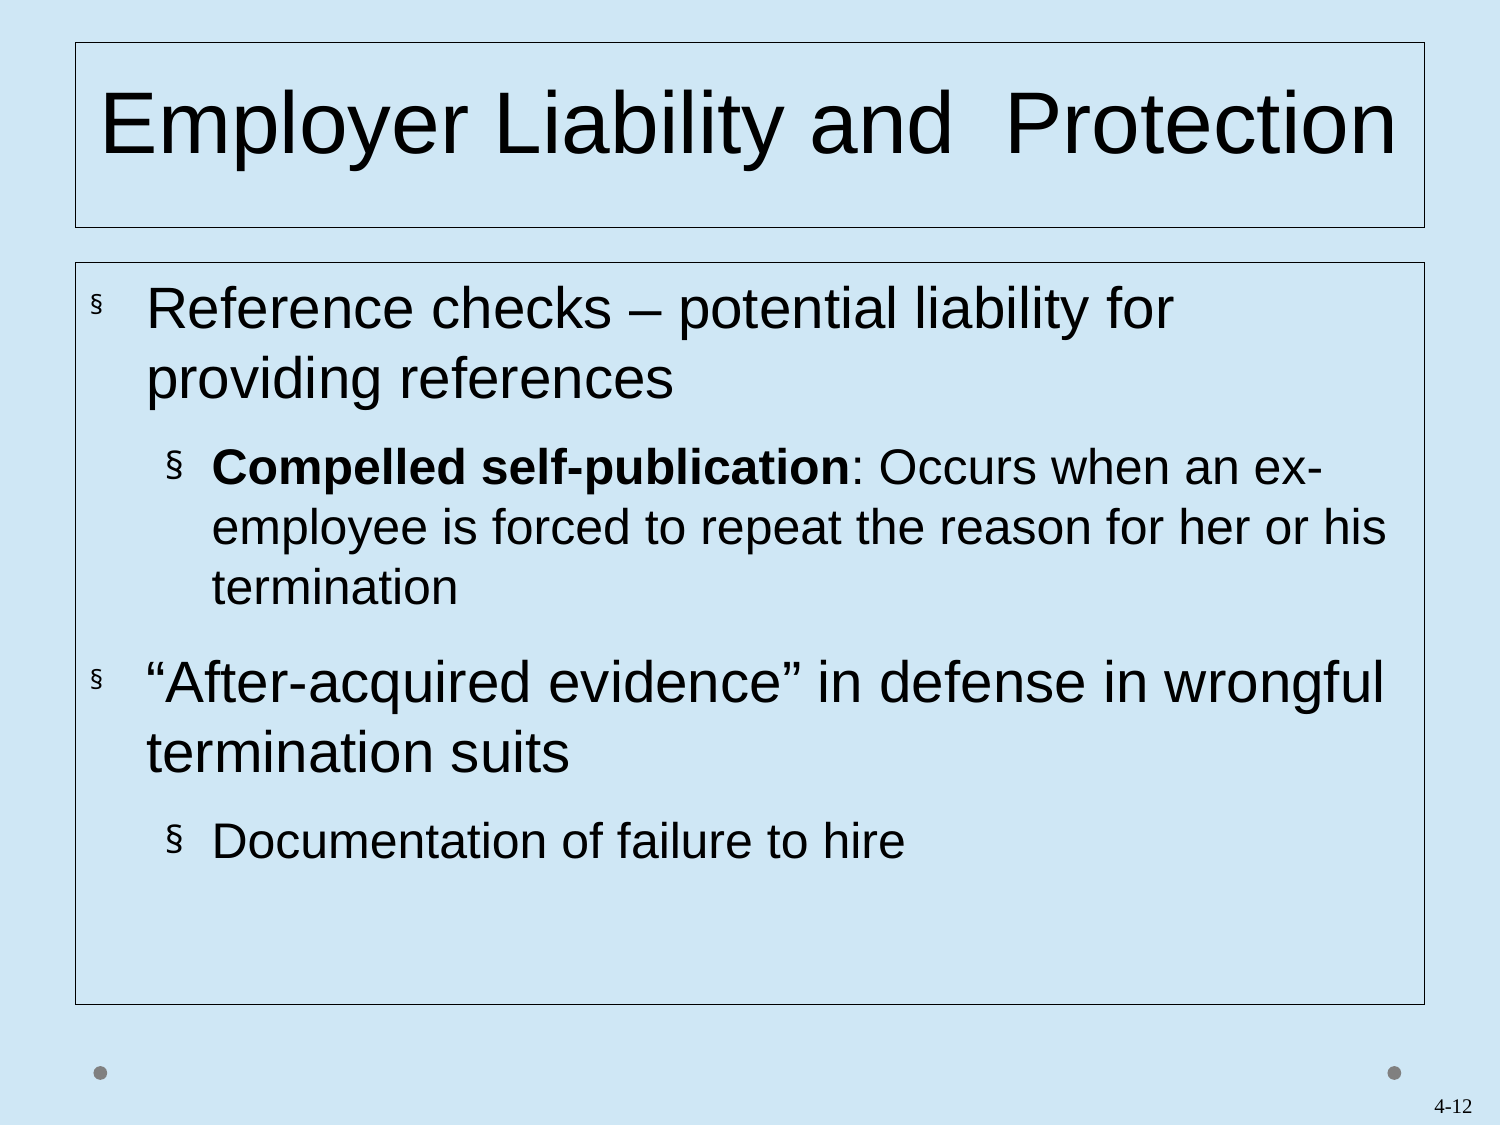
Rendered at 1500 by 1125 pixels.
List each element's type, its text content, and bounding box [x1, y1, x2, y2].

title Employer Liability and Protection [75, 42, 1425, 228]
list Reference checks – potential liability for providing references Compelled self-publication: Occurs when an ex-employee is forced to repeat the reason for her or his termination “After-acquired evidence” in defense in wrongful termination suits Documentation of failure to hire [75, 262, 1425, 1005]
